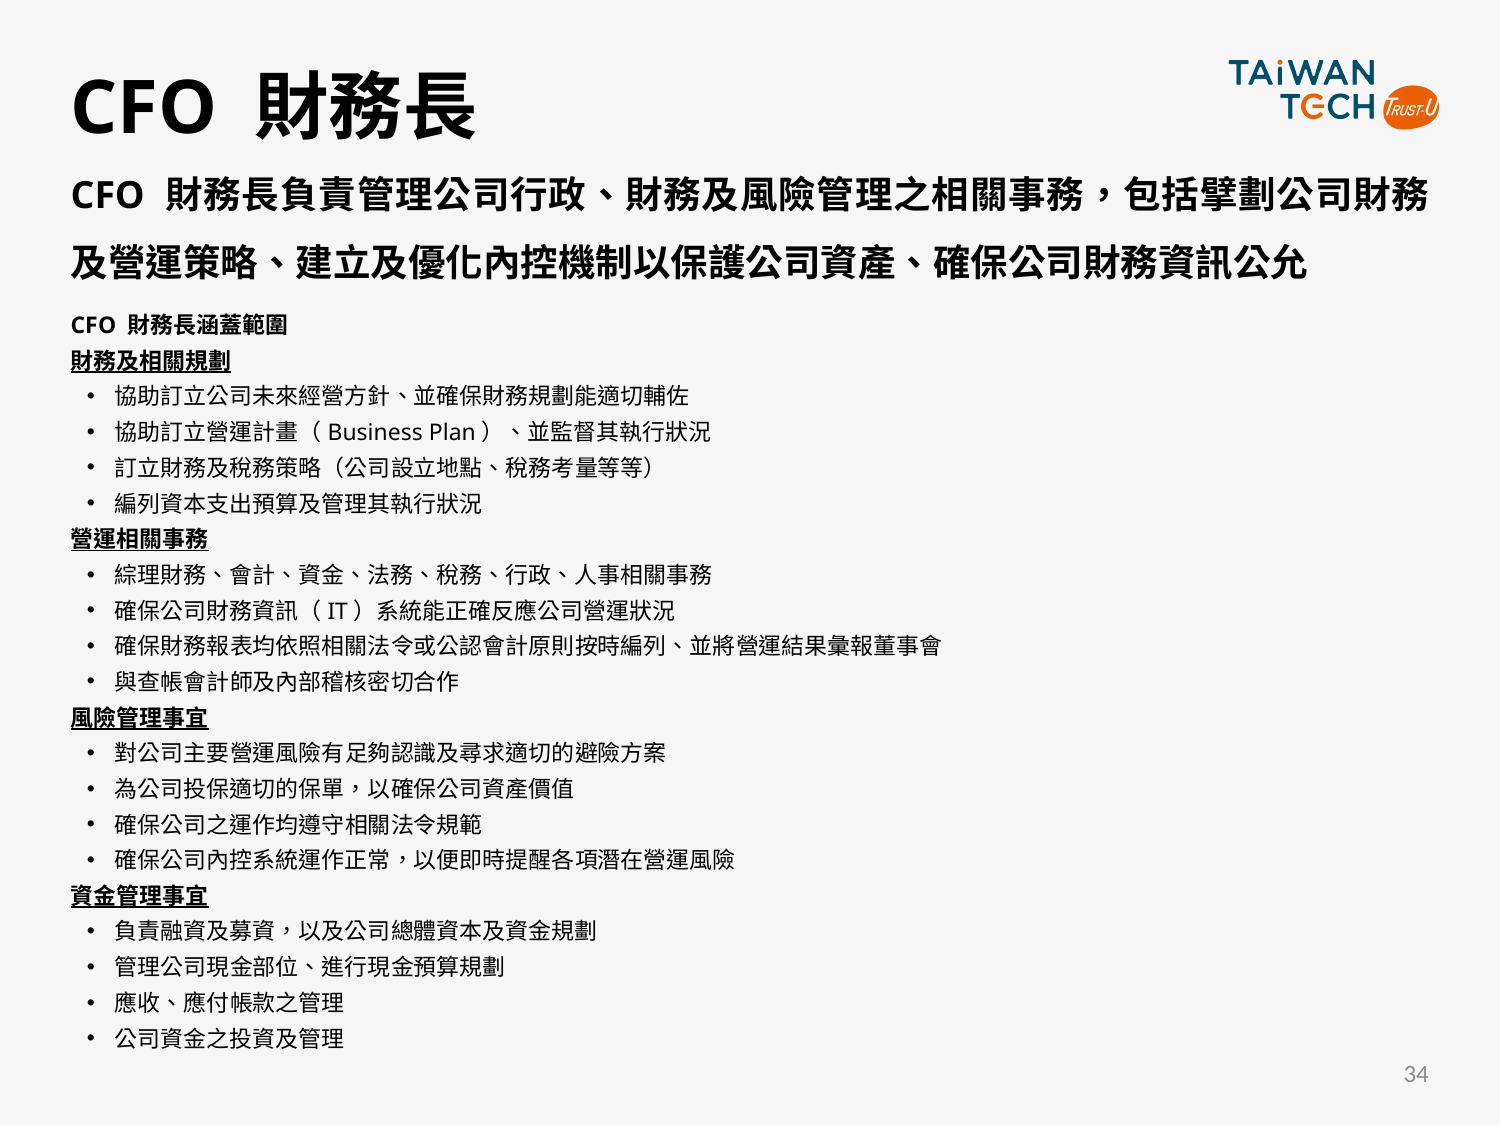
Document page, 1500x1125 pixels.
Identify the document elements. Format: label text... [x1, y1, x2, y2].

title CFO 財務長 [55, 33, 1444, 141]
text_box CFO 財務長負責管理公司行政、財務及風險管理之相關事務，包括擘劃公司財務及營運策略、建立及優化內控機制以保護公司資產、確保公司財務資訊公允 [55, 141, 1444, 292]
text_box CFO 財務長涵蓋範圍 財務及相關規劃 協助訂立公司未來經營方針、並確保財務規劃能適切輔佐 協助訂立營運計畫（Business Plan）、並監督其執行狀況 訂立財務及稅務策略（公司設立地點、稅務考量等等） 編列資本支出預算及管理其執行狀況 營運相關事務 綜理財務、會計、資金、法務、稅務、行政、人事相關事務 確保公司財務資訊（IT）系統能正確反應公司營運狀況 確保財務報表均依照相關法令或公認會計原則按時編列、並將營運結果彙報董事會 與查帳會計師及內部稽核密切合作 風險管理事宜 對公司主要營運風險有足夠認識及尋求適切的避險方案 為公司投保適切的保單，以確保公司資產價值 確保公司之運作均遵守相關法令規範 確保公司內控系統運作正常，以便即時提醒各項潛在營運風險 資金管理事宜 負責融資及募資，以及公司總體資本及資金規劃 管理公司現金部位、進行現金預算規劃 應收、應付帳款之管理 公司資金之投資及管理 [55, 295, 1444, 1060]
slide_number <編號> [1106, 1042, 1445, 1103]
